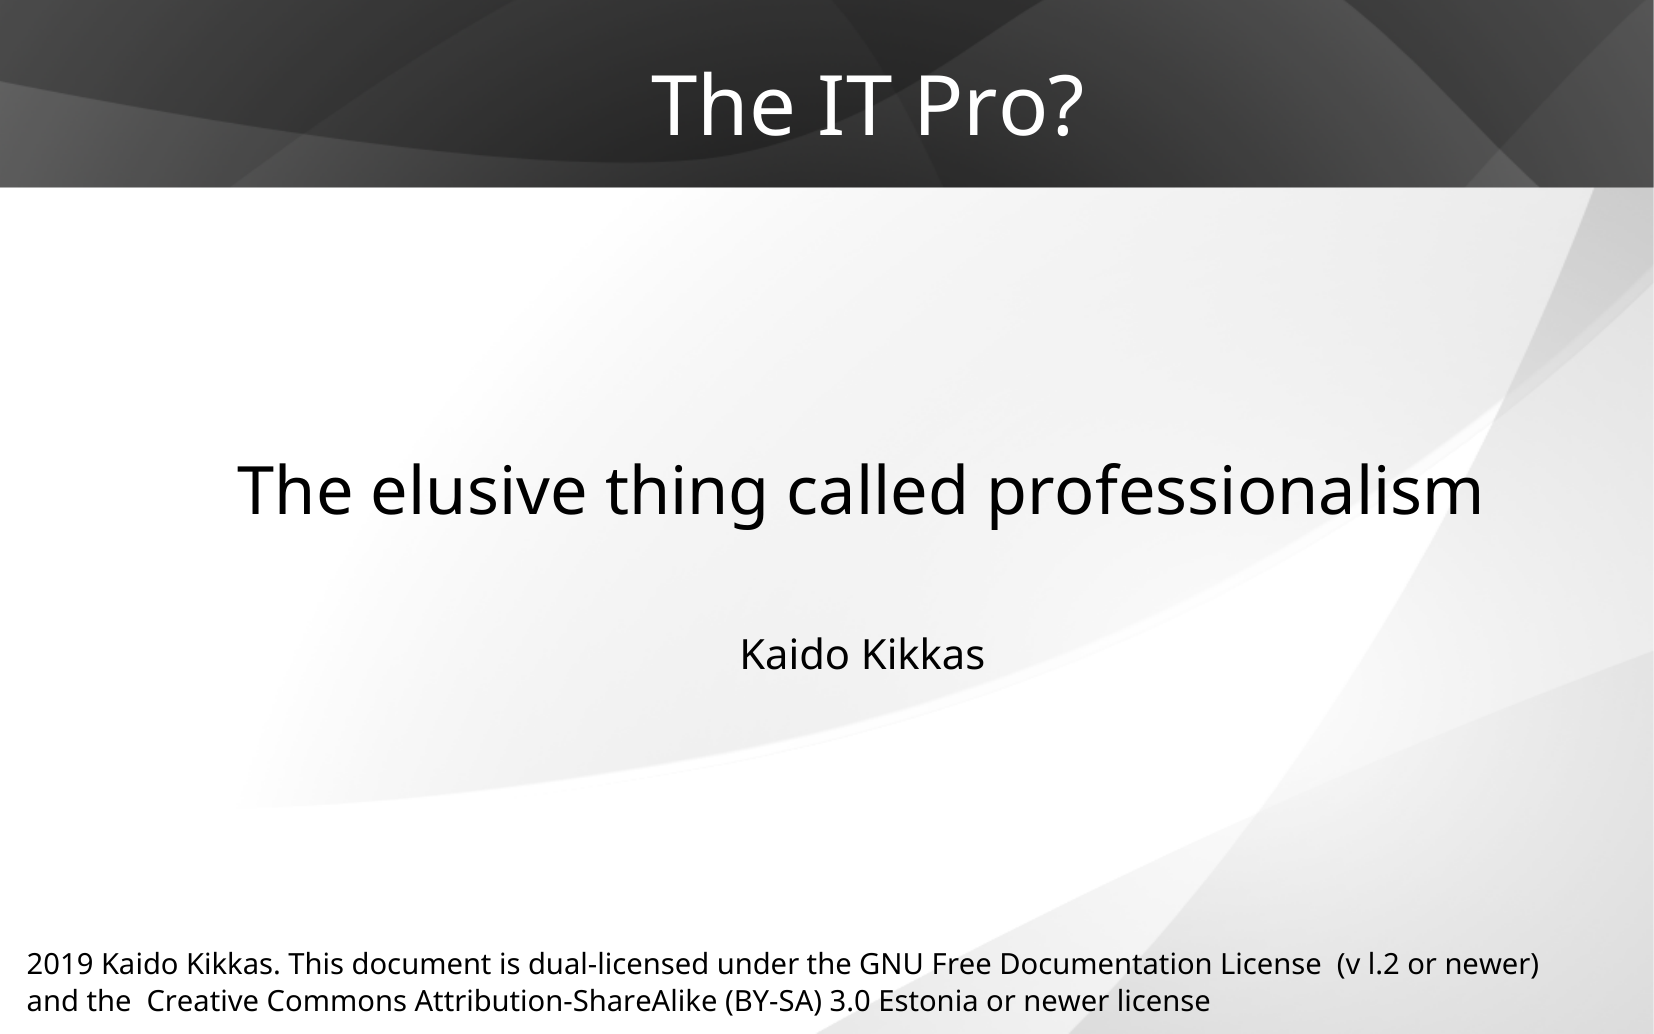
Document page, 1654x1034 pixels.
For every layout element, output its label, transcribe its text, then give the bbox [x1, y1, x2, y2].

text_box 2019 Kaido Kikkas. This document is dual-licensed under the GNU Free Documentation License (v l.2 or newer) and the Creative Commons Attribution-ShareAlike (BY-SA) 3.0 Estonia or newer license [11, 937, 1613, 1028]
picture [0, 0, 1654, 1034]
subtitle The elusive thing called professionalism Kaido Kikkas [187, 225, 1538, 901]
title The IT Pro? [124, 0, 1613, 208]
